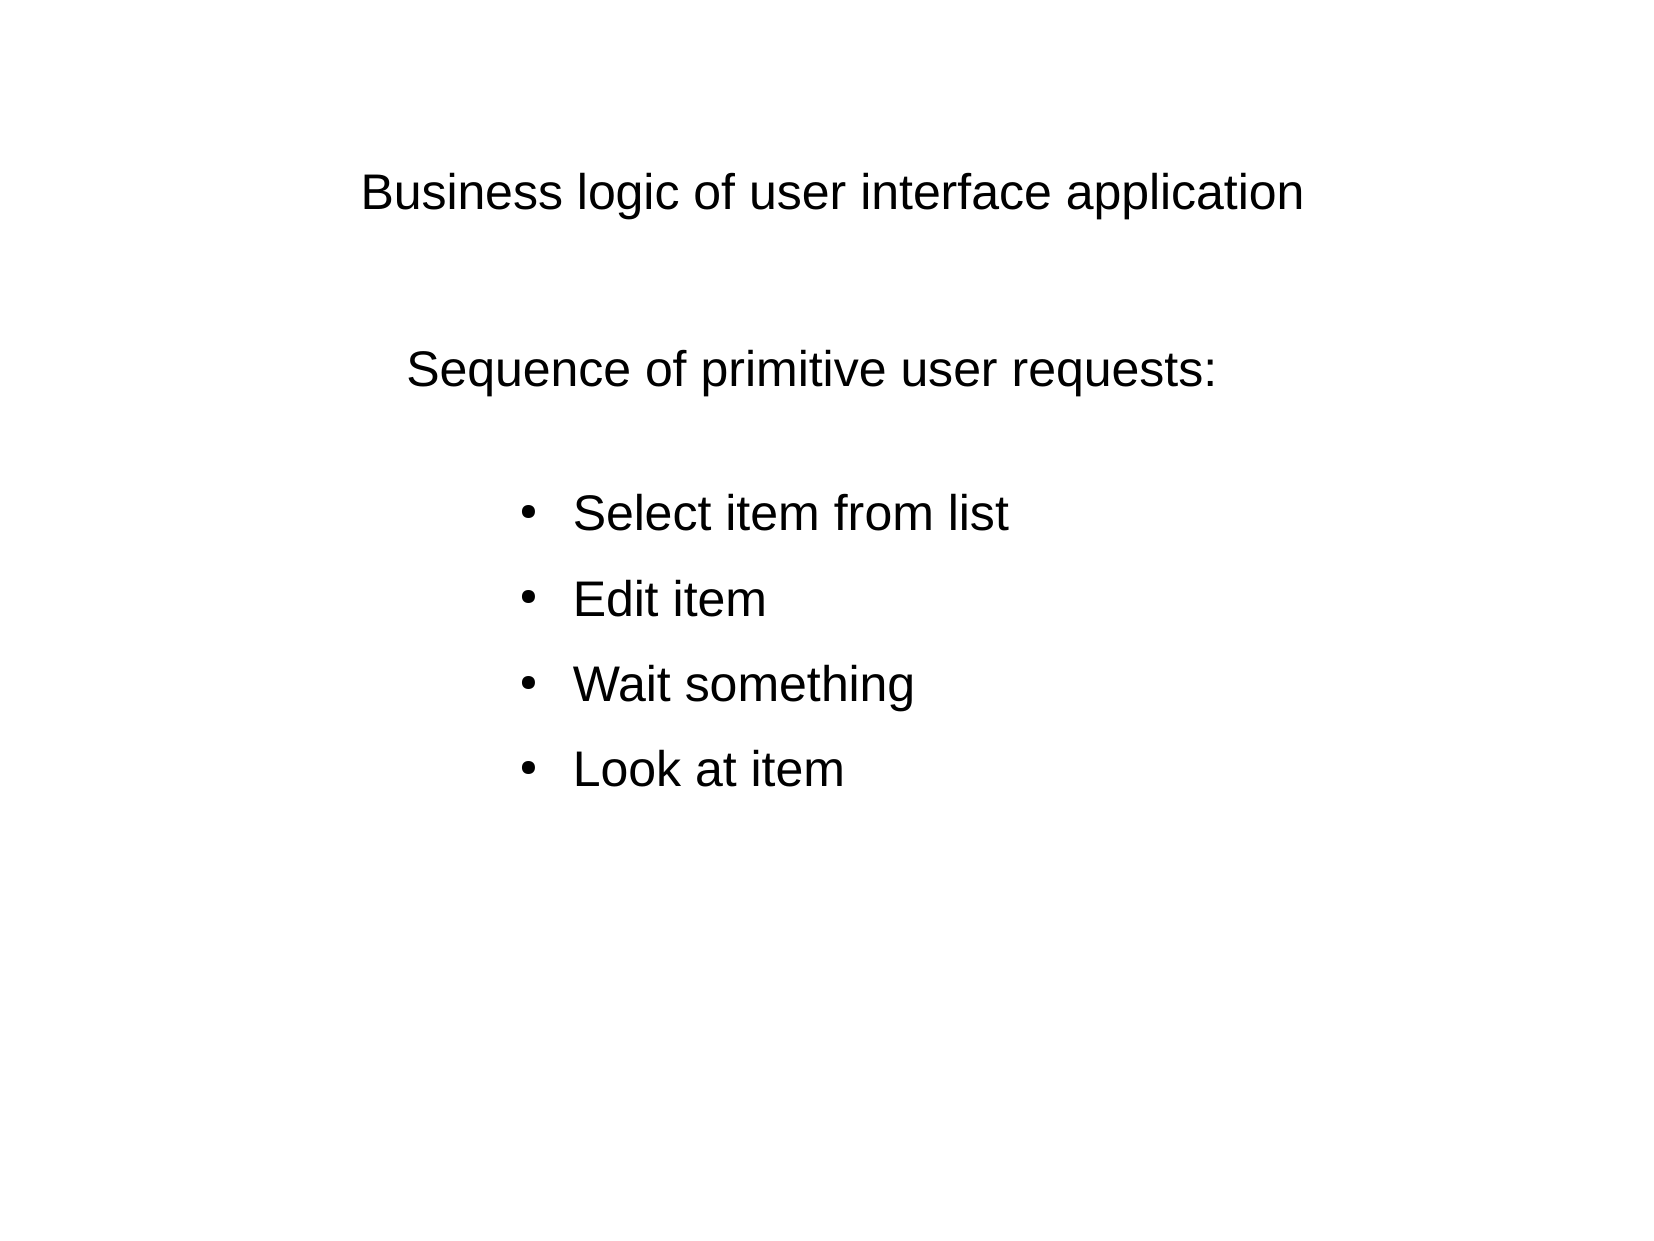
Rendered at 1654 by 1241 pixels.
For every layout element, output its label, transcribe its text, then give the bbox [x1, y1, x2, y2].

title Sequence of primitive user requests: [59, 265, 1548, 473]
list Select item from list Edit item Wait something Look at item [501, 485, 1329, 798]
title Business logic of user interface application [88, 88, 1577, 296]
